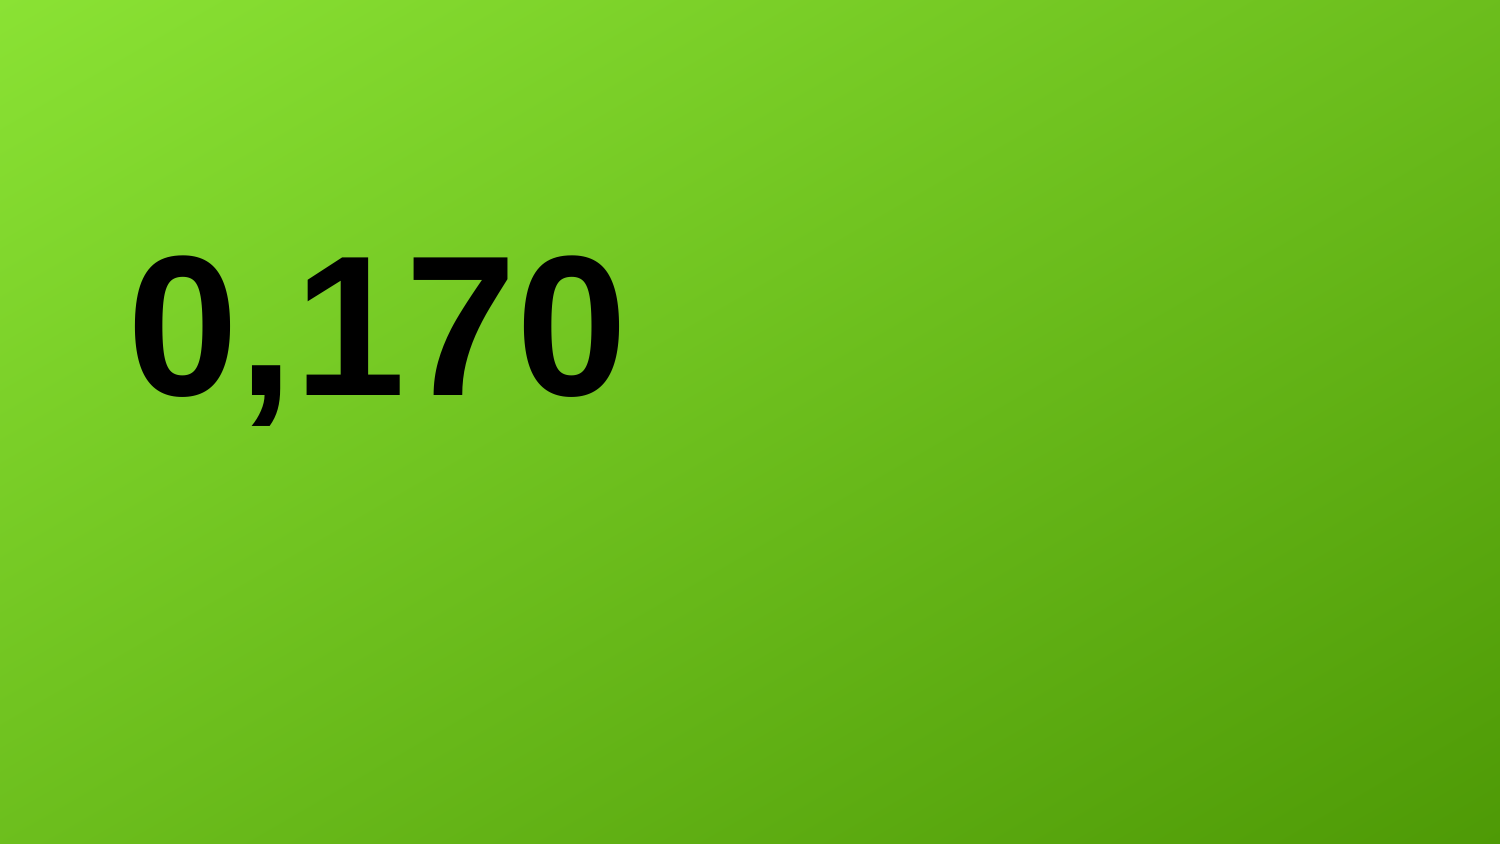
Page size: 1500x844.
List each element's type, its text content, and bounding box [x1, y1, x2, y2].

title 0,170 [112, 259, 1388, 451]
